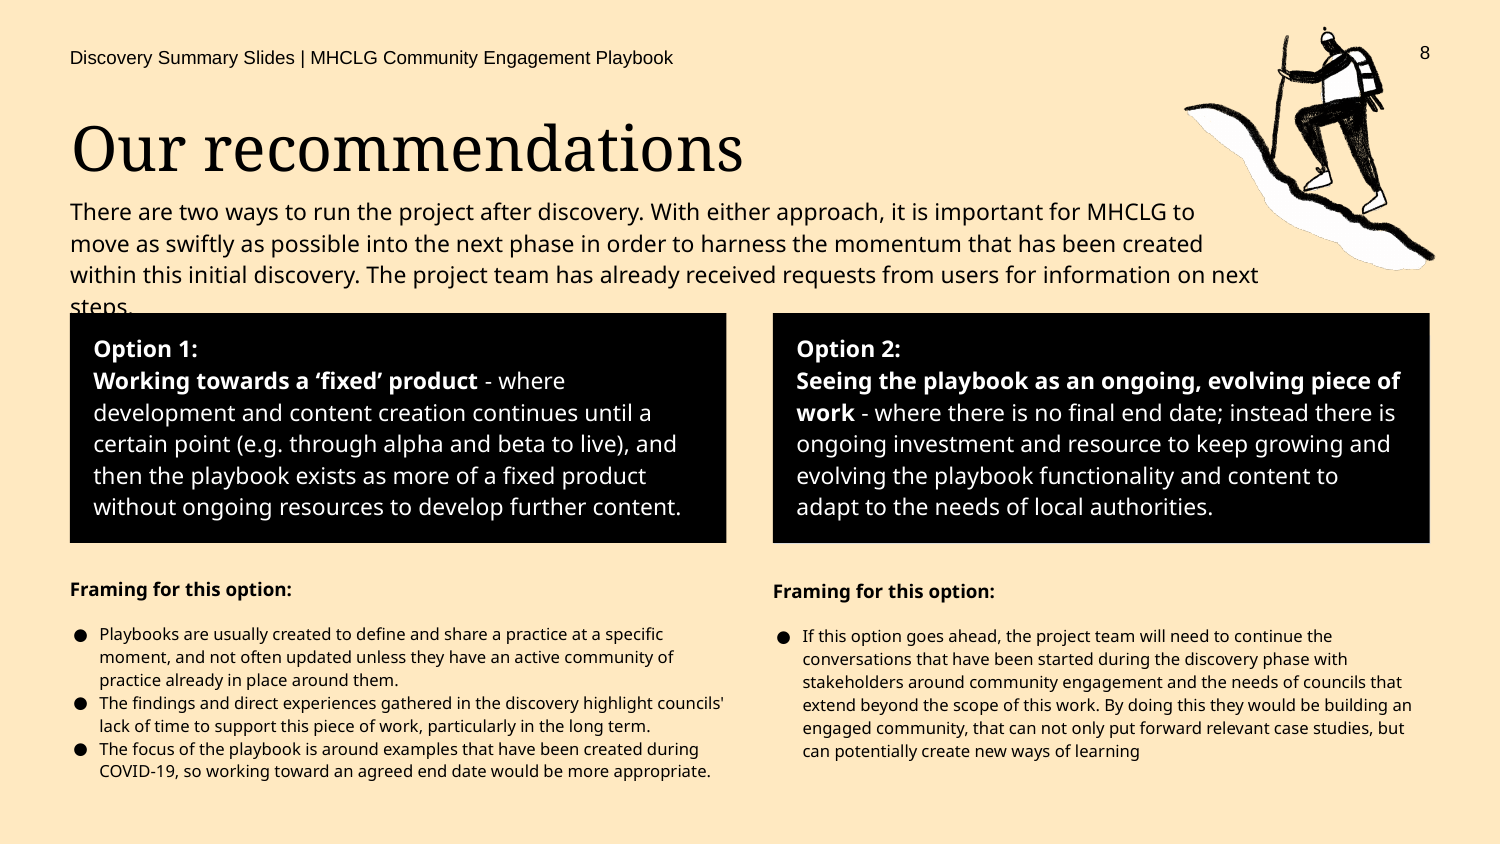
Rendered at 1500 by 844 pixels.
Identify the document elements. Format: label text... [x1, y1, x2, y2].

text_box Discovery Summary Slides | MHCLG Community Engagement Playbook [69, 45, 1059, 69]
text_box [773, 335, 1431, 544]
text_box Our recommendations [71, 94, 1059, 200]
text_box There are two ways to run the project after discovery. With either approach, it is important for MHCLG to move as swiftly as possible into the next phase in order to harness the momentum that has been created within this initial discovery. The project team has already received requests from users for information on next steps. [70, 193, 1059, 321]
picture [1059, 0, 1500, 314]
text_box Framing for this option: Playbooks are usually created to define and share a practice at a specific moment, and not often updated unless they have an active community of practice already in place around them. The findings and direct experiences gathered in the discovery highlight councils' lack of time to support this piece of work, particularly in the long term. The focus of the playbook is around examples that have been created during COVID-19, so working toward an agreed end date would be more appropriate. [69, 551, 727, 828]
text_box Option 1: Working towards a ‘fixed’ product - where development and content creation continues until a certain point (e.g. through alpha and beta to live), and then the playbook exists as more of a fixed product without ongoing resources to develop further content. [69, 313, 727, 543]
text_box Option 2: Seeing the playbook as an ongoing, evolving piece of work - where there is no final end date; instead there is ongoing investment and resource to keep growing and evolving the playbook functionality and content to adapt to the needs of local authorities. [772, 313, 1430, 543]
text_box Framing for this option: If this option goes ahead, the project team will need to continue the conversations that have been started during the discovery phase with stakeholders around community engagement and the needs of councils that extend beyond the scope of this work. By doing this they would be building an engaged community, that can not only put forward relevant case studies, but can potentially create new ways of learning [772, 576, 1430, 831]
